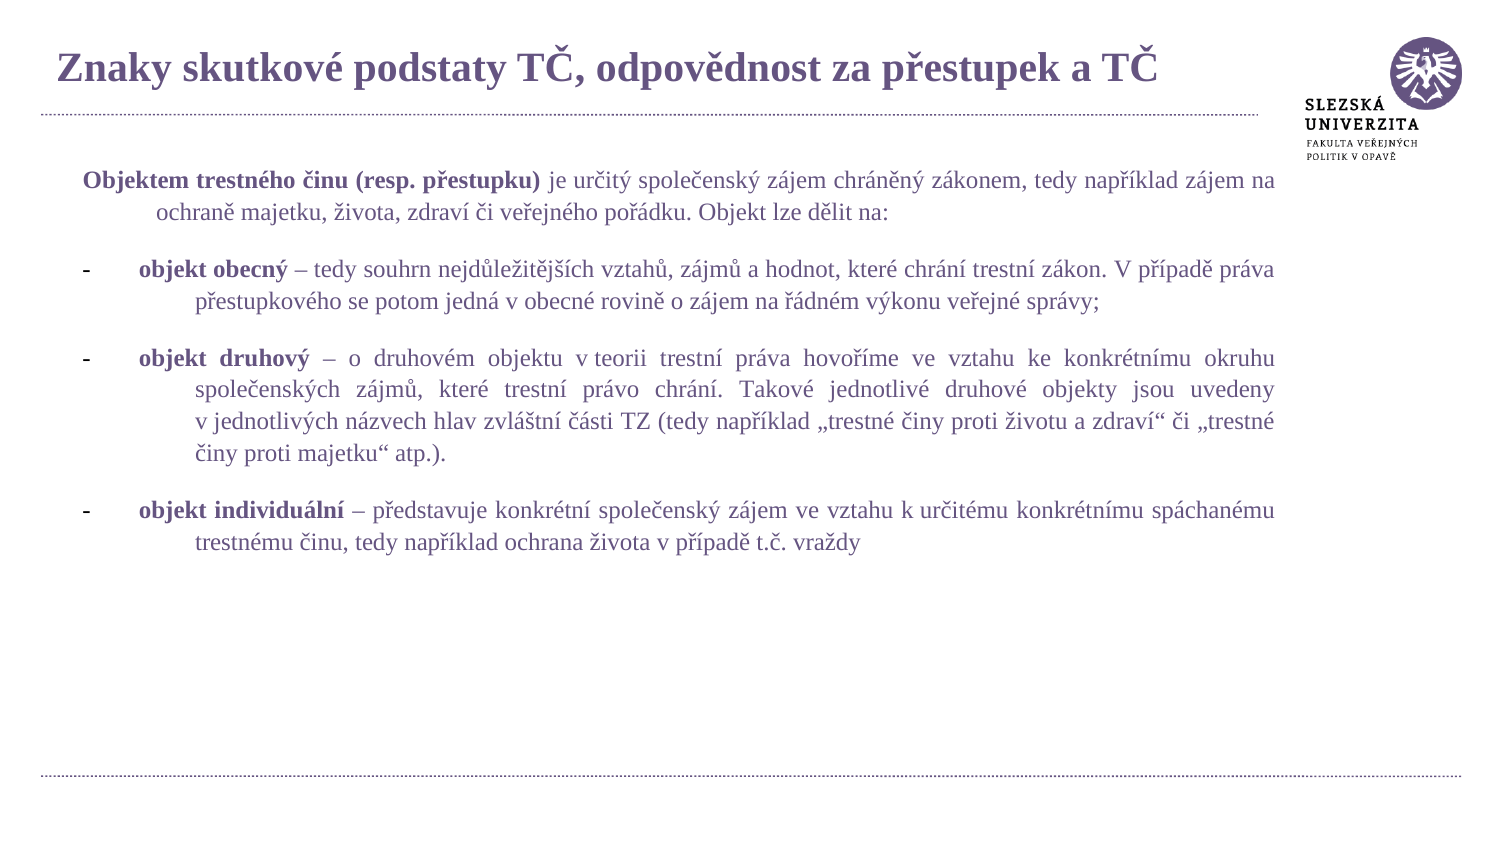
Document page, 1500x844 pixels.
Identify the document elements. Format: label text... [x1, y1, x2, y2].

title Znaky skutkové podstaty TČ, odpovědnost za přestupek a TČ [41, 32, 1292, 116]
text_box Objektem trestného činu (resp. přestupku) je určitý společenský zájem chráněný zákonem, tedy například zájem na ochraně majetku, života, zdraví či veřejného pořádku. Objekt lze dělit na: objekt obecný – tedy souhrn nejdůležitějších vztahů, zájmů a hodnot, které chrání trestní zákon. V případě práva přestupkového se potom jedná v obecné rovině o zájem na řádném výkonu veřejné správy; objekt druhový – o druhovém objektu v teorii trestní práva hovoříme ve vztahu ke konkrétnímu okruhu společenských zájmů, které trestní právo chrání. Takové jednotlivé druhové objekty jsou uvedeny v jednotlivých názvech hlav zvláštní části TZ (tedy například „trestné činy proti životu a zdraví“ či „trestné činy proti majetku“ atp.). objekt individuální – představuje konkrétní společenský zájem ve vztahu k určitému konkrétnímu spáchanému trestnému činu, tedy například ochrana života v případě t.č. vraždy [67, 154, 1292, 746]
